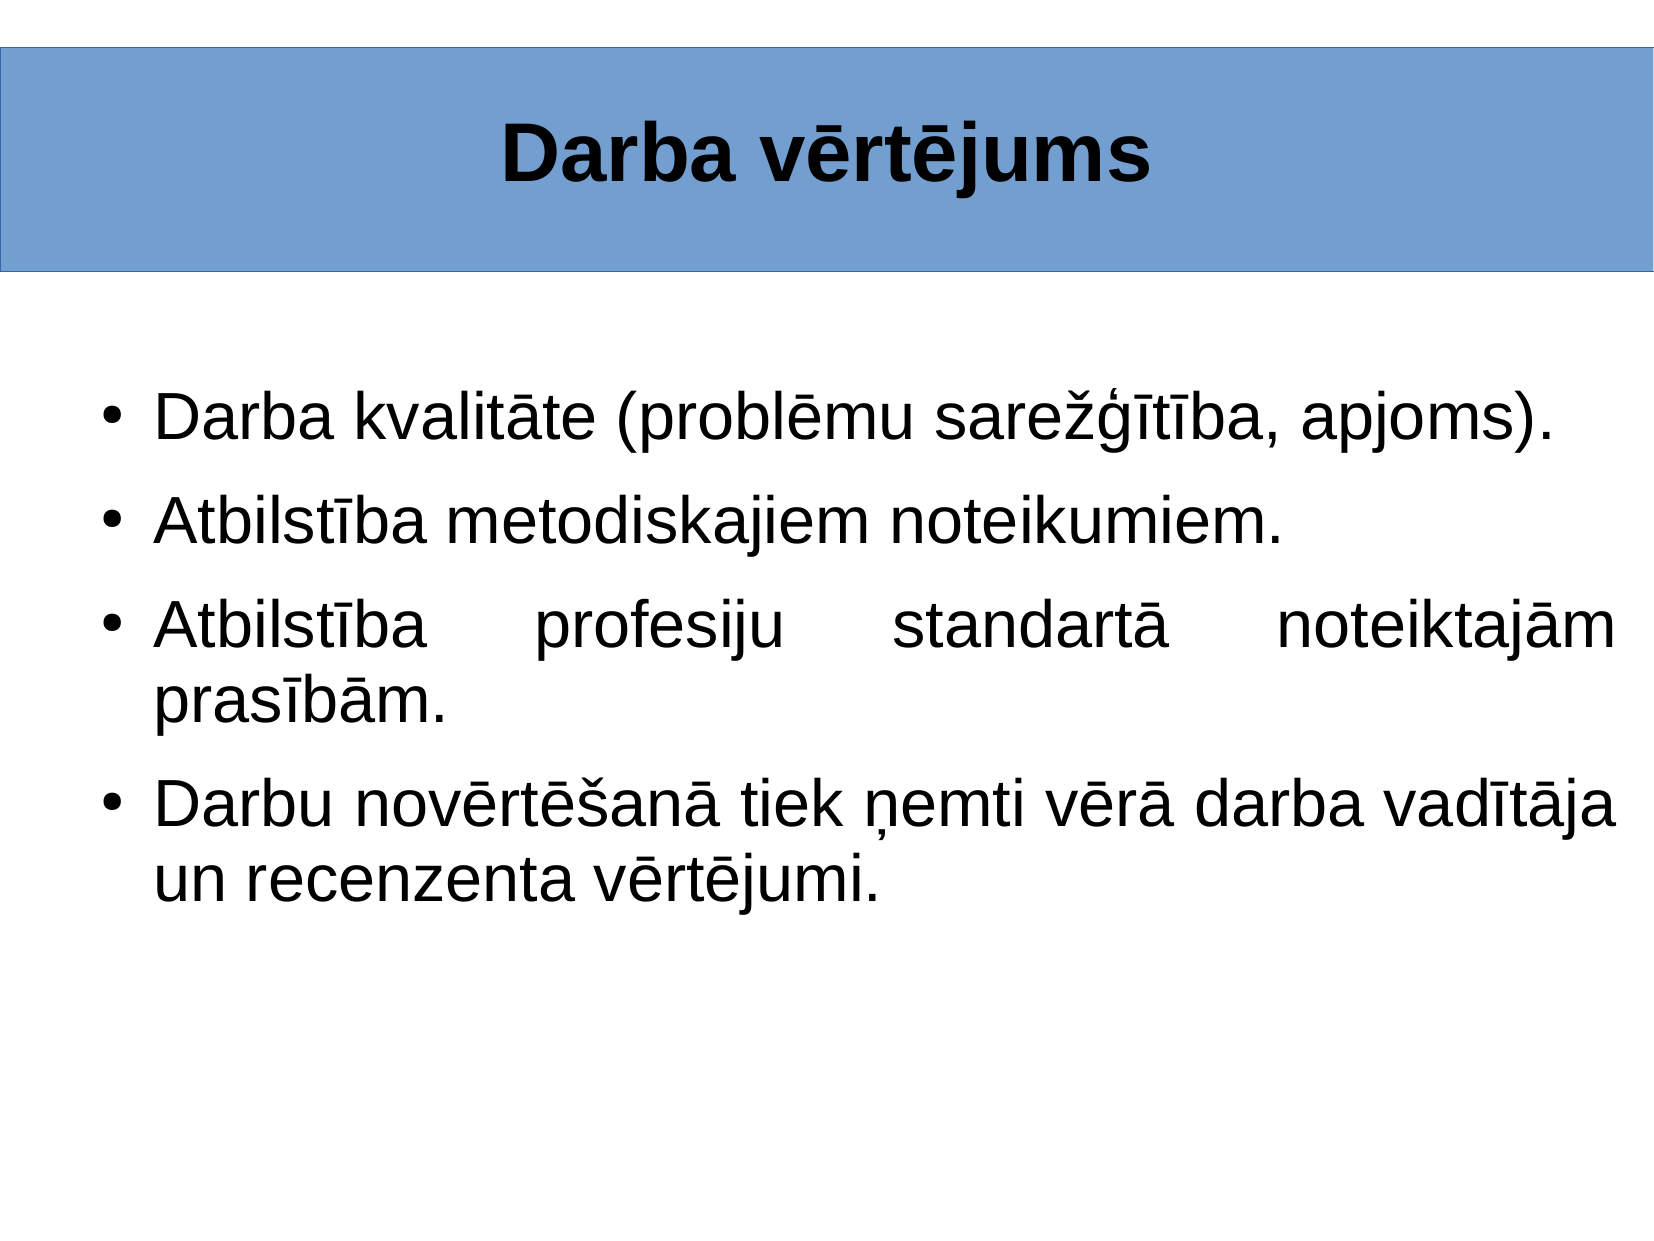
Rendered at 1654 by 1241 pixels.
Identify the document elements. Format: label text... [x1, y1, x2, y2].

text_box [0, 47, 1654, 272]
title Darba vērtējums [82, 49, 1571, 257]
list Darba kvalitāte (problēmu sarežģītība, apjoms). Atbilstība metodiskajiem noteikumiem. Atbilstība profesiju standartā noteiktajām prasībām. Darbu novērtēšanā tiek ņemti vērā darba vadītāja un recenzenta vērtējumi. [82, 378, 1619, 1099]
